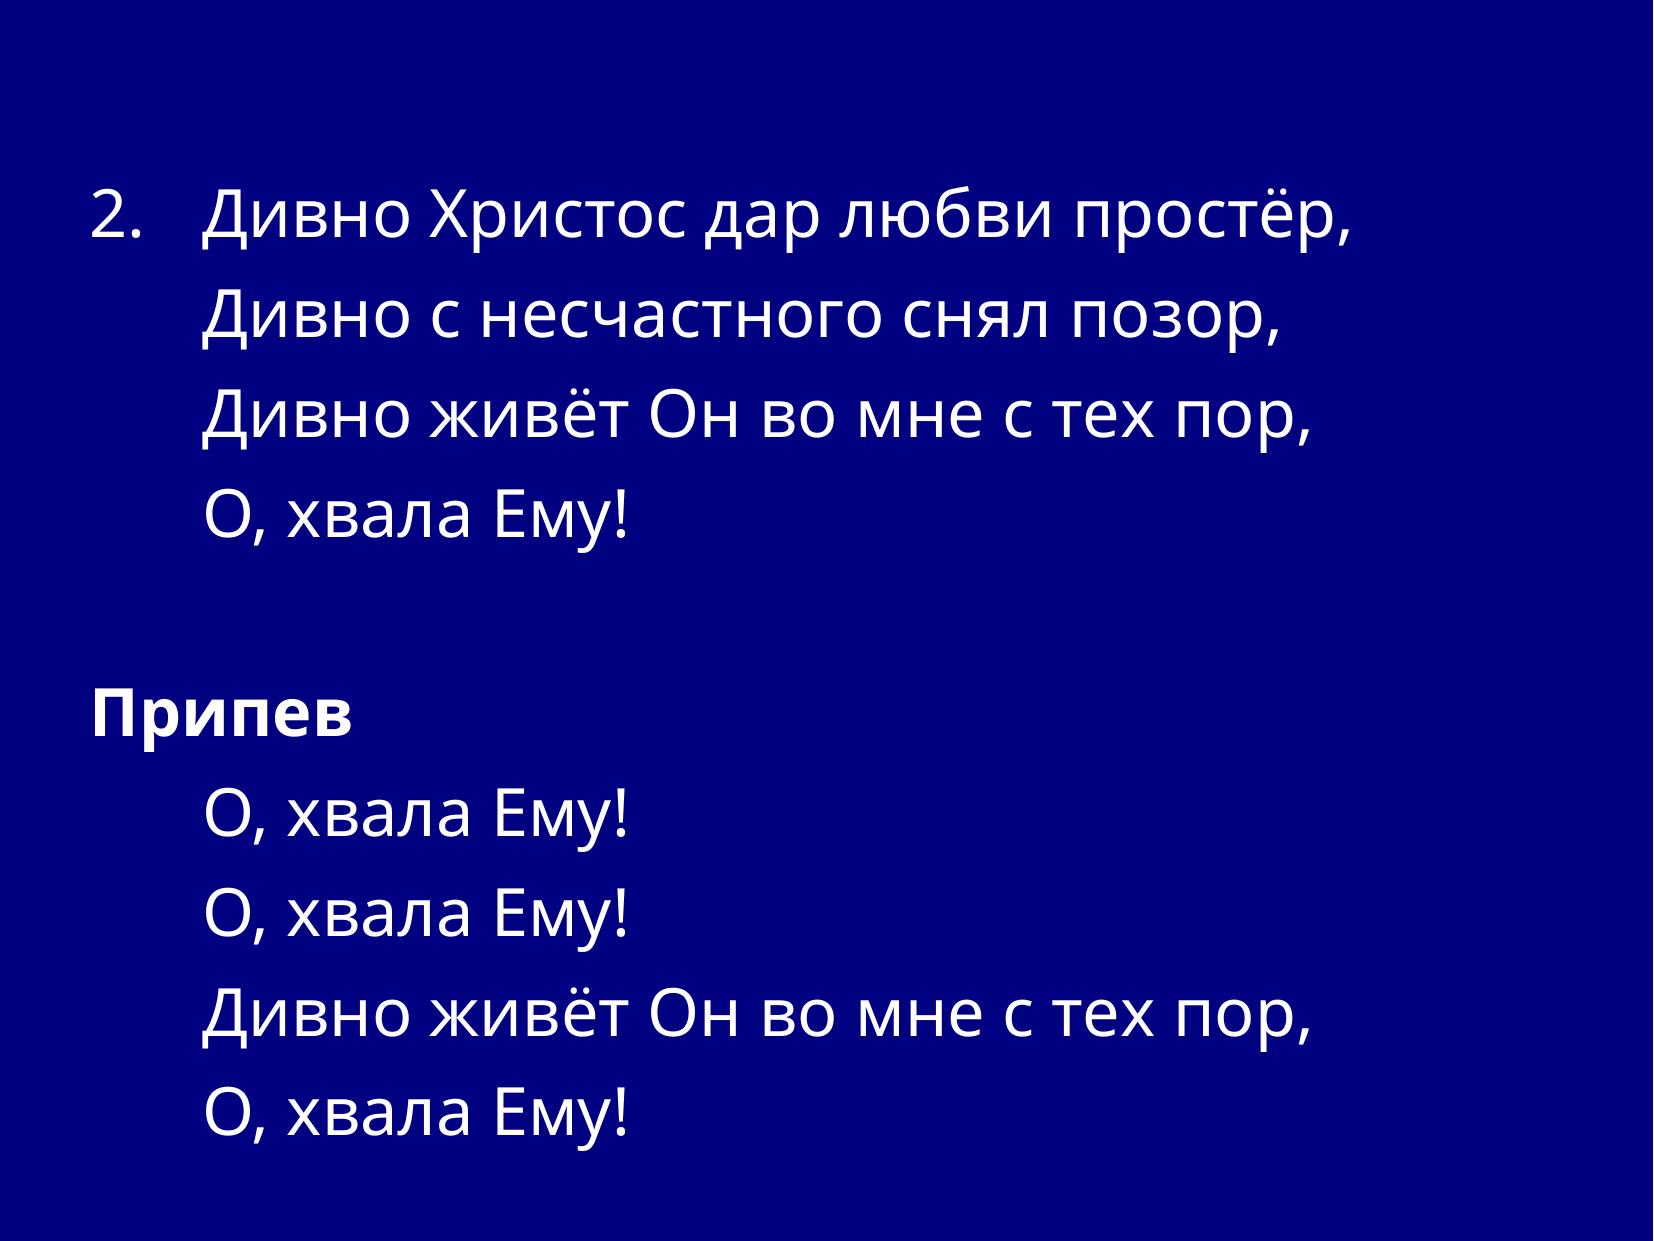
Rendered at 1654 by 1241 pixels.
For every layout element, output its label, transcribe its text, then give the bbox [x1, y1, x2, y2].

text_box 2. Дивно Христос дар любви простёр, Дивно с несчастного снял позор, Дивно живёт Он во мне с тех пор, О, хвала Ему! Припев О, хвала Ему! О, хвала Ему! Дивно живёт Он во мне с тех пор, О, хвала Ему! [75, 150, 1576, 1163]
